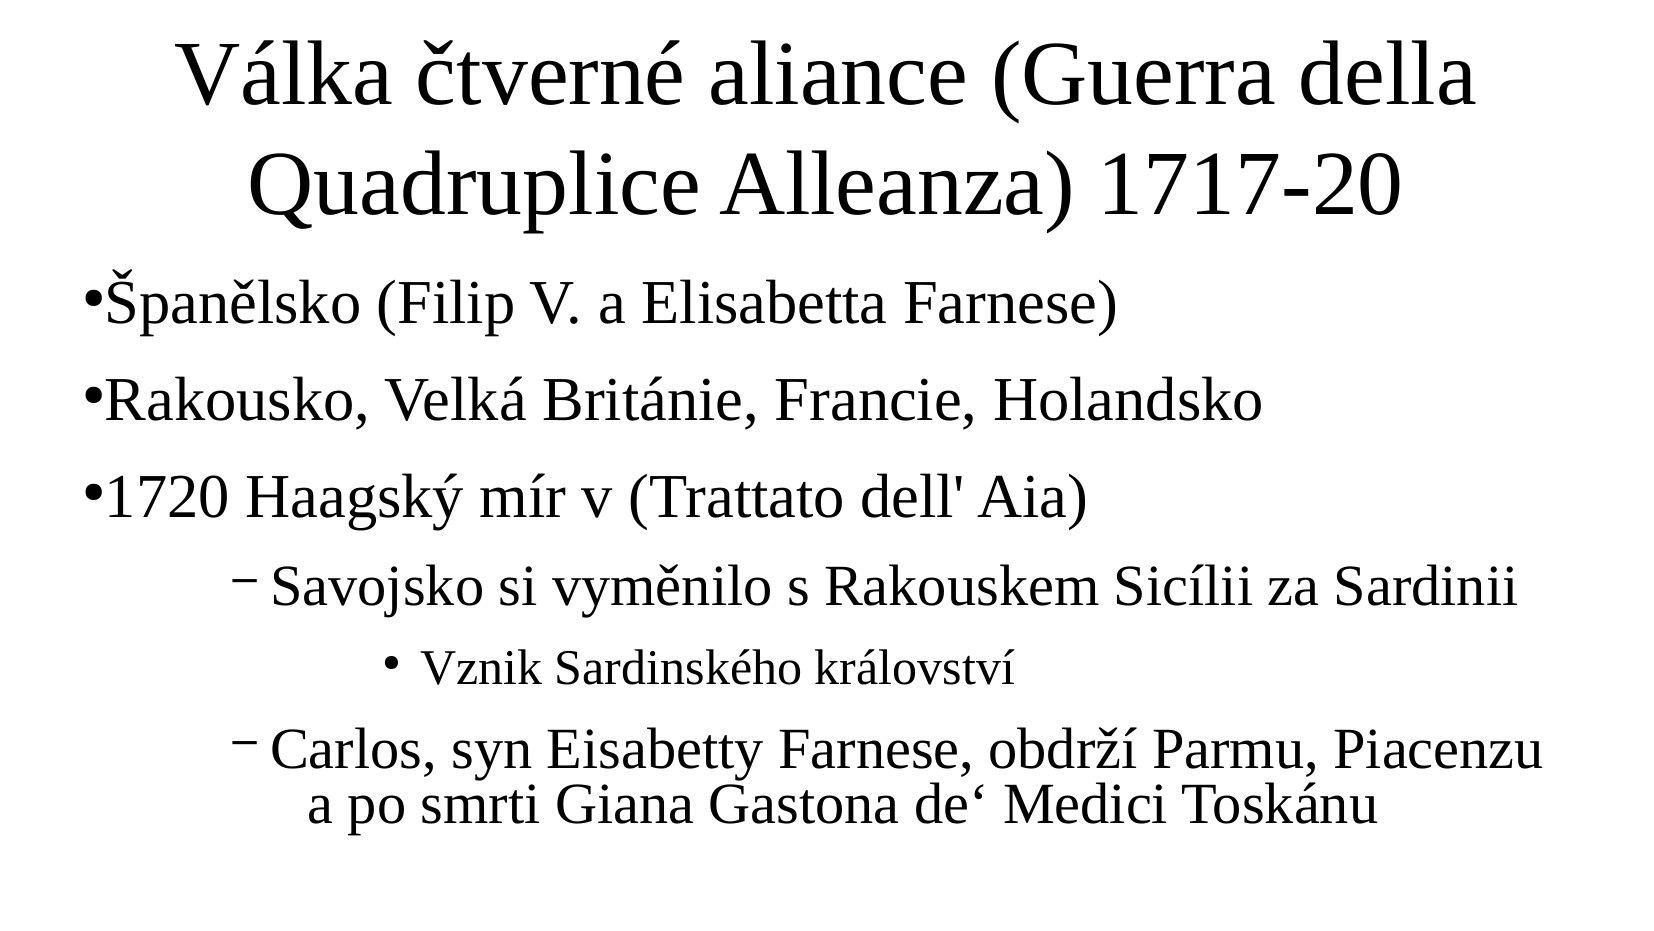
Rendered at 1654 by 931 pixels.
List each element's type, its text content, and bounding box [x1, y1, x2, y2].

list Španělsko (Filip V. a Elisabetta Farnese) Rakousko, Velká Británie, Francie, Holandsko 1720 Haagský mír v (Trattato dell' Aia) Savojsko si vyměnilo s Rakouskem Sicílii za Sardinii Vznik Sardinského království Carlos, syn Eisabetty Farnese, obdrží Parmu, Piacenzu a po smrti Giana Gastona de‘ Medici Toskánu [82, 270, 1571, 871]
title Válka čtverné aliance (Guerra della Quadruplice Alleanza) 1717-20 [82, 13, 1571, 217]
